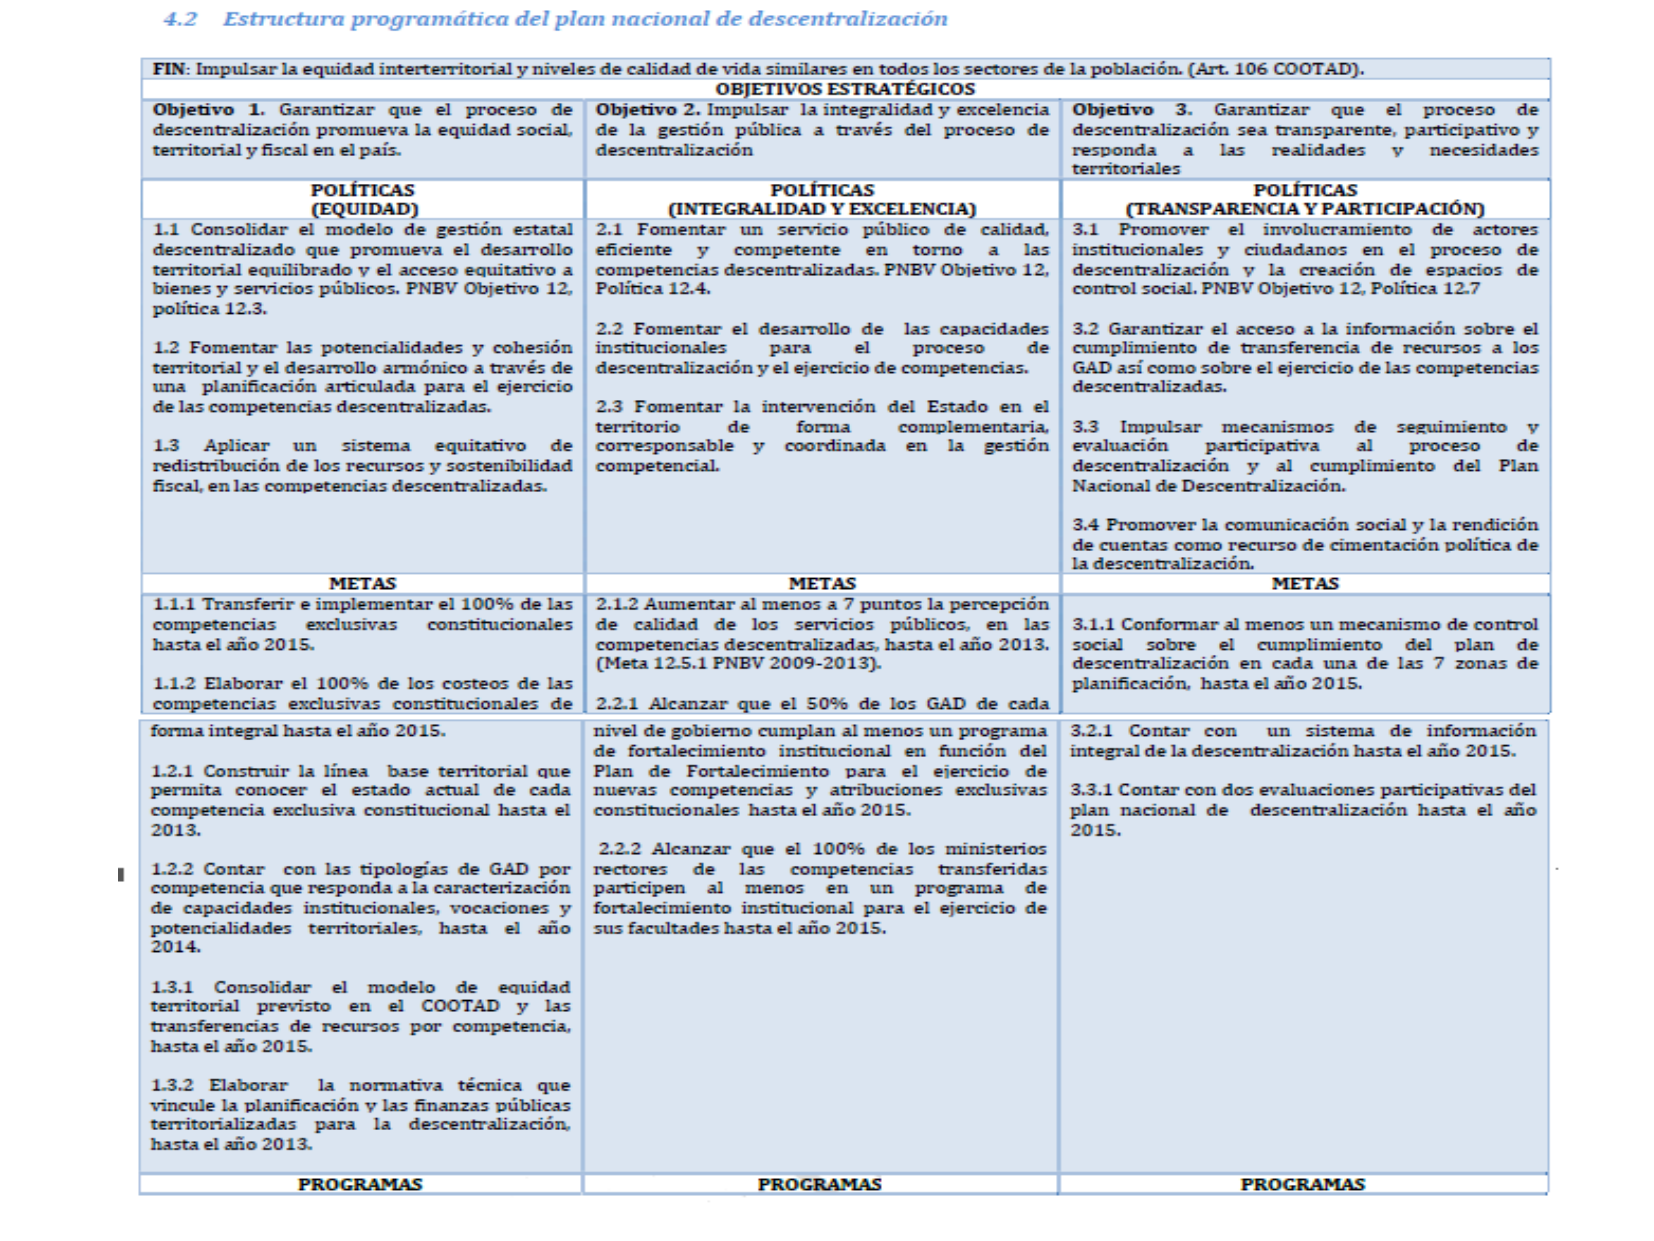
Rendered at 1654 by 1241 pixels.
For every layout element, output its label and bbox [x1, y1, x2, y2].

picture [118, 0, 1565, 1211]
